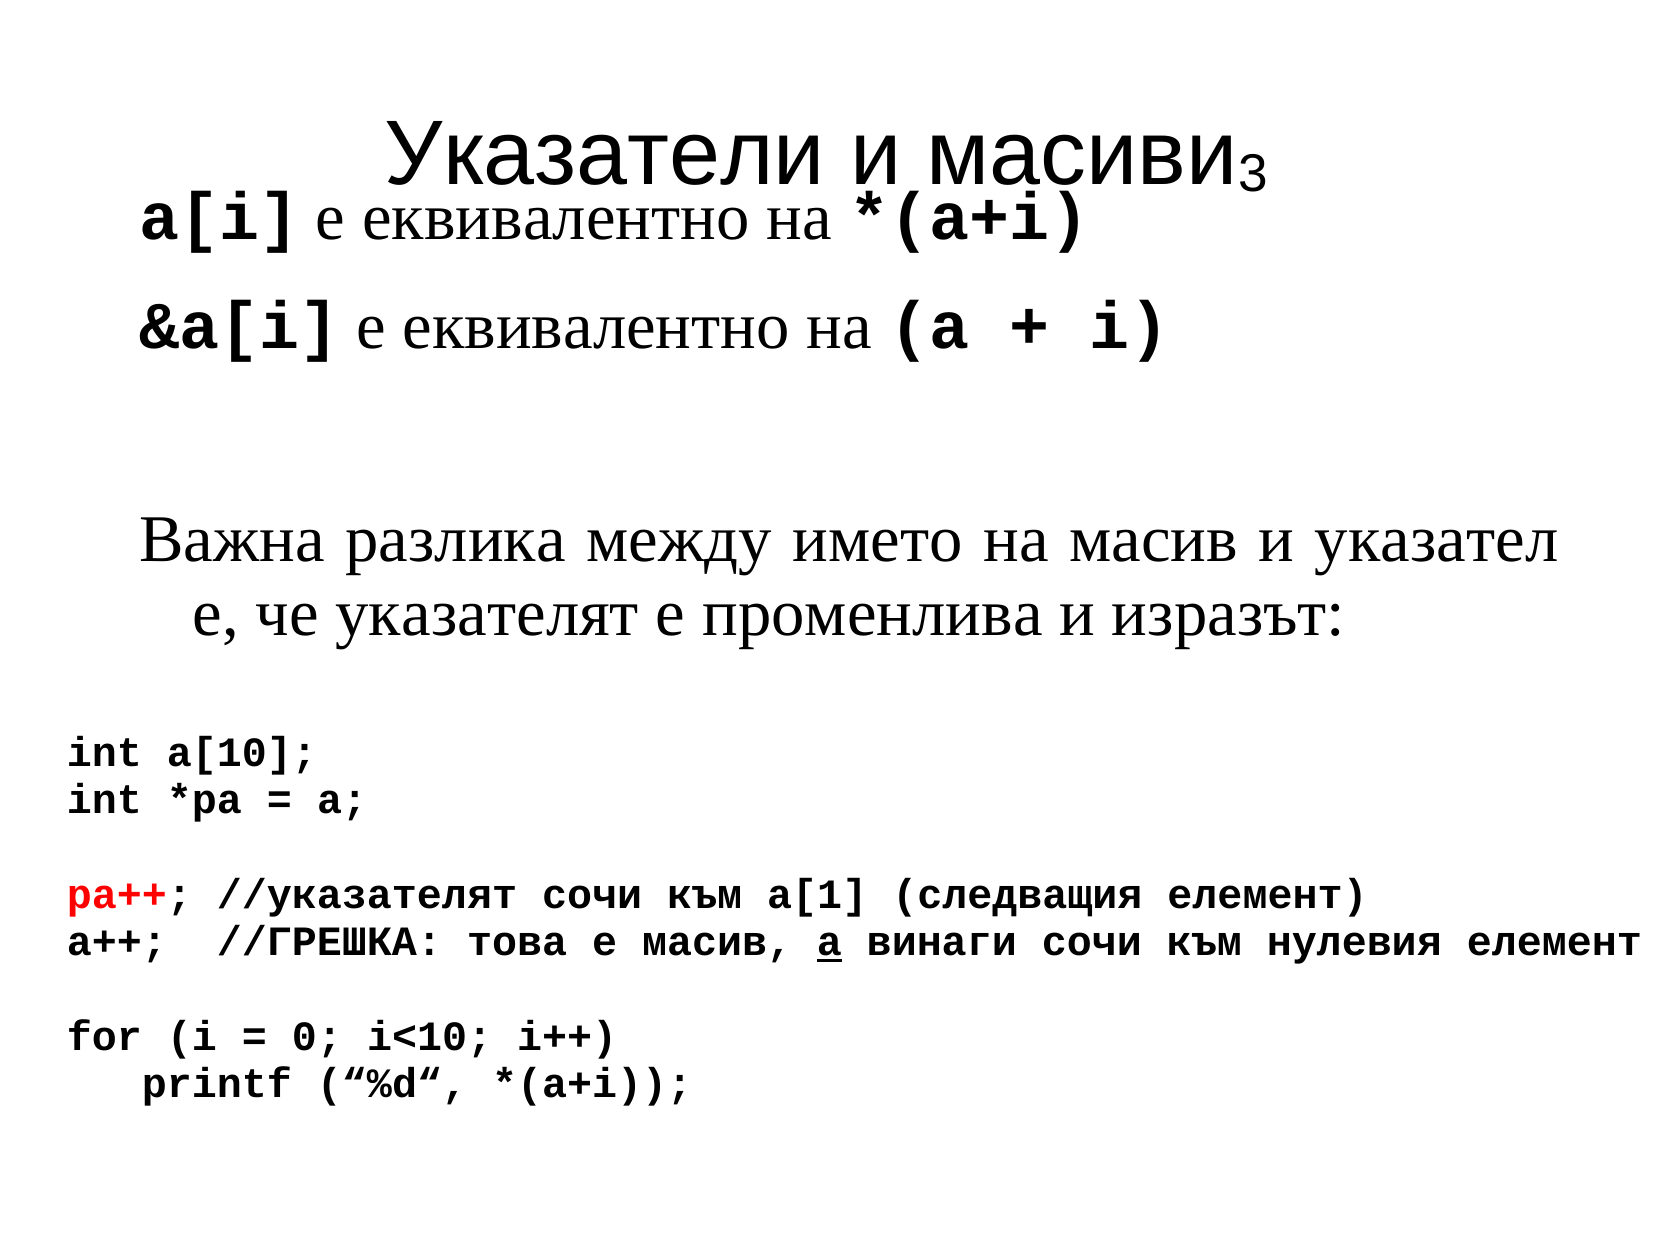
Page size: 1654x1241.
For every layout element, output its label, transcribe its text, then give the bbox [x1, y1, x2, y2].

title Указатели и масиви3 [82, 49, 1571, 257]
text_box int a[10]; int *pa = a; pa++; //указателят сочи към a[1] (следващия елемент) a++; //ГРЕШКА: това е масив, a винаги сочи към нулевия елемент for (i = 0; i<10; i++) printf (“%d“, *(a+i)); [52, 724, 1654, 1122]
list a[i] е еквивалентно на *(a+i) &a[i] е еквивалентно на (а + i) Важна разлика между името на масив и указател е, че указателят е променлива и изразът: [121, 180, 1561, 991]
